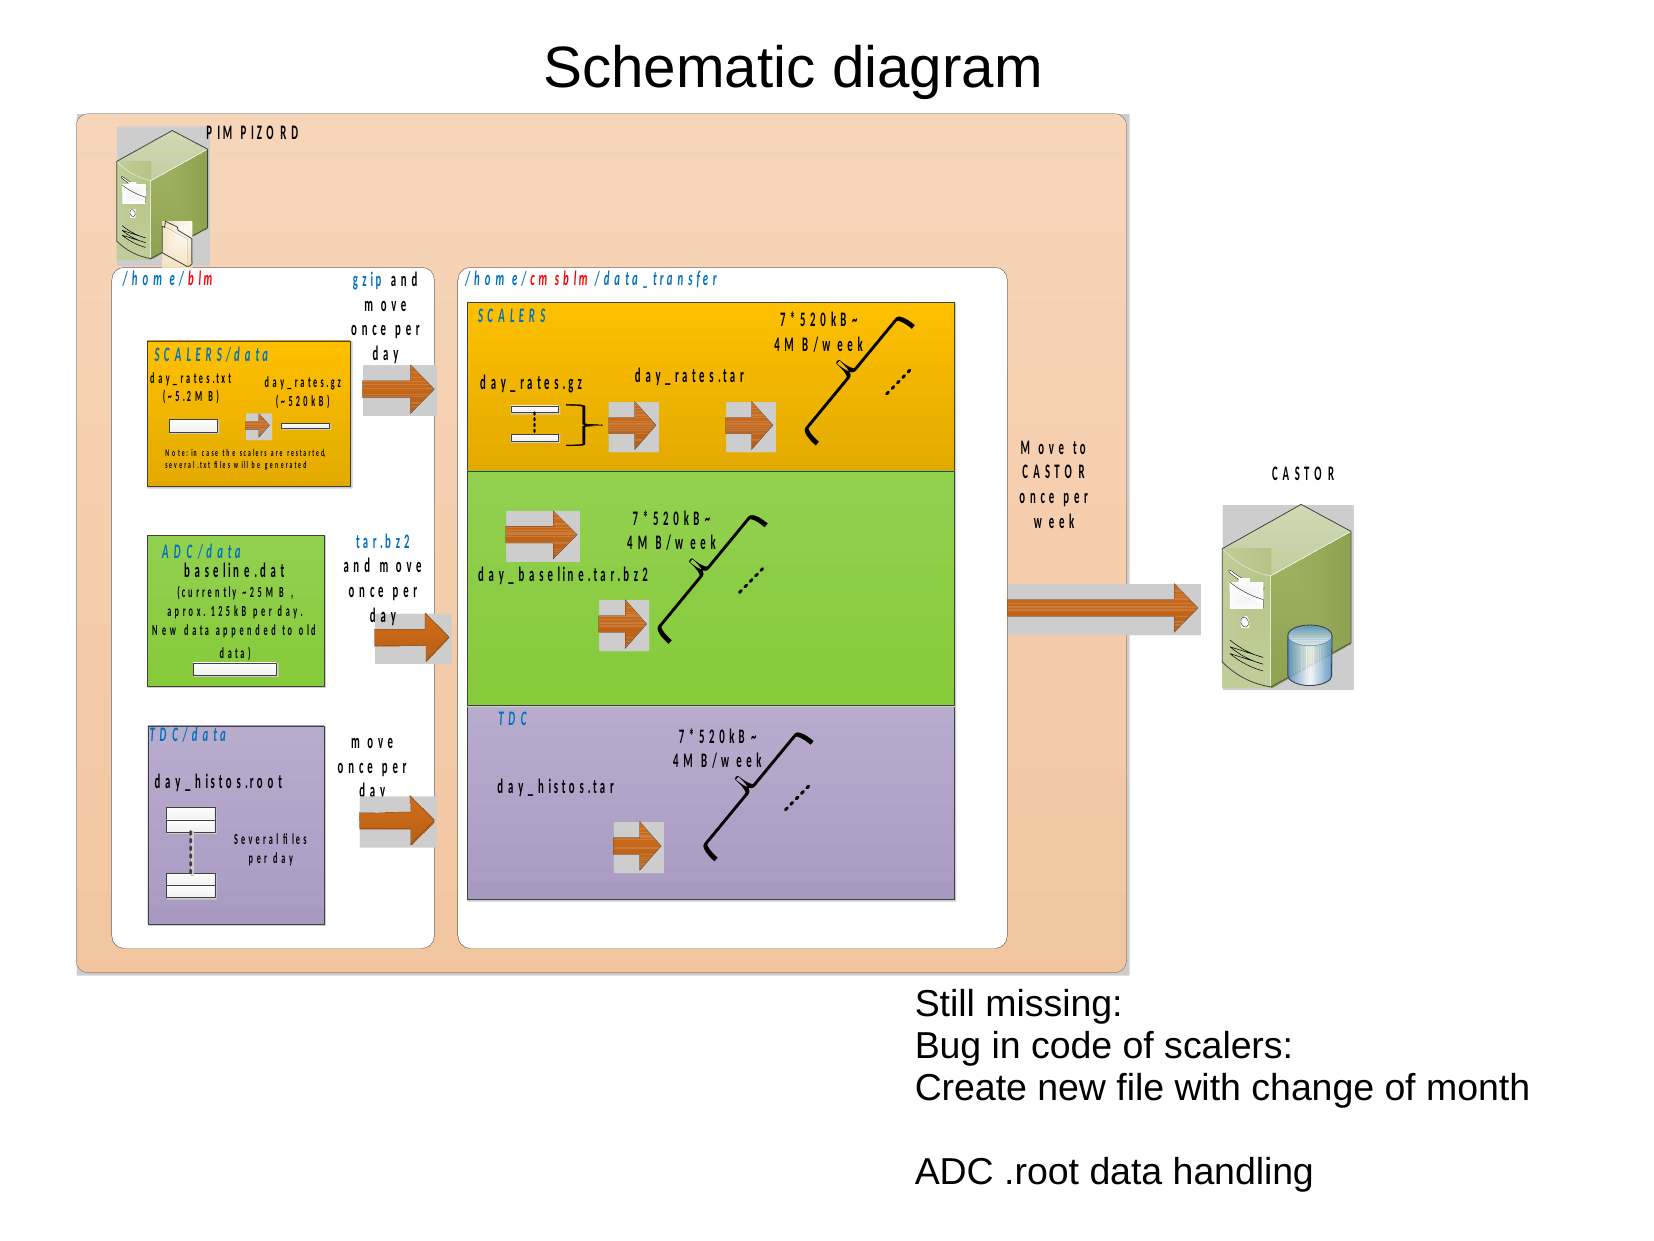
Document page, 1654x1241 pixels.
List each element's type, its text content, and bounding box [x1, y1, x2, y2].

text_box Still missing: Bug in code of scalers: Create new file with change of month ADC .root data handling [900, 975, 1544, 1201]
title Schematic diagram [49, 4, 1538, 130]
picture [75, 112, 1354, 976]
